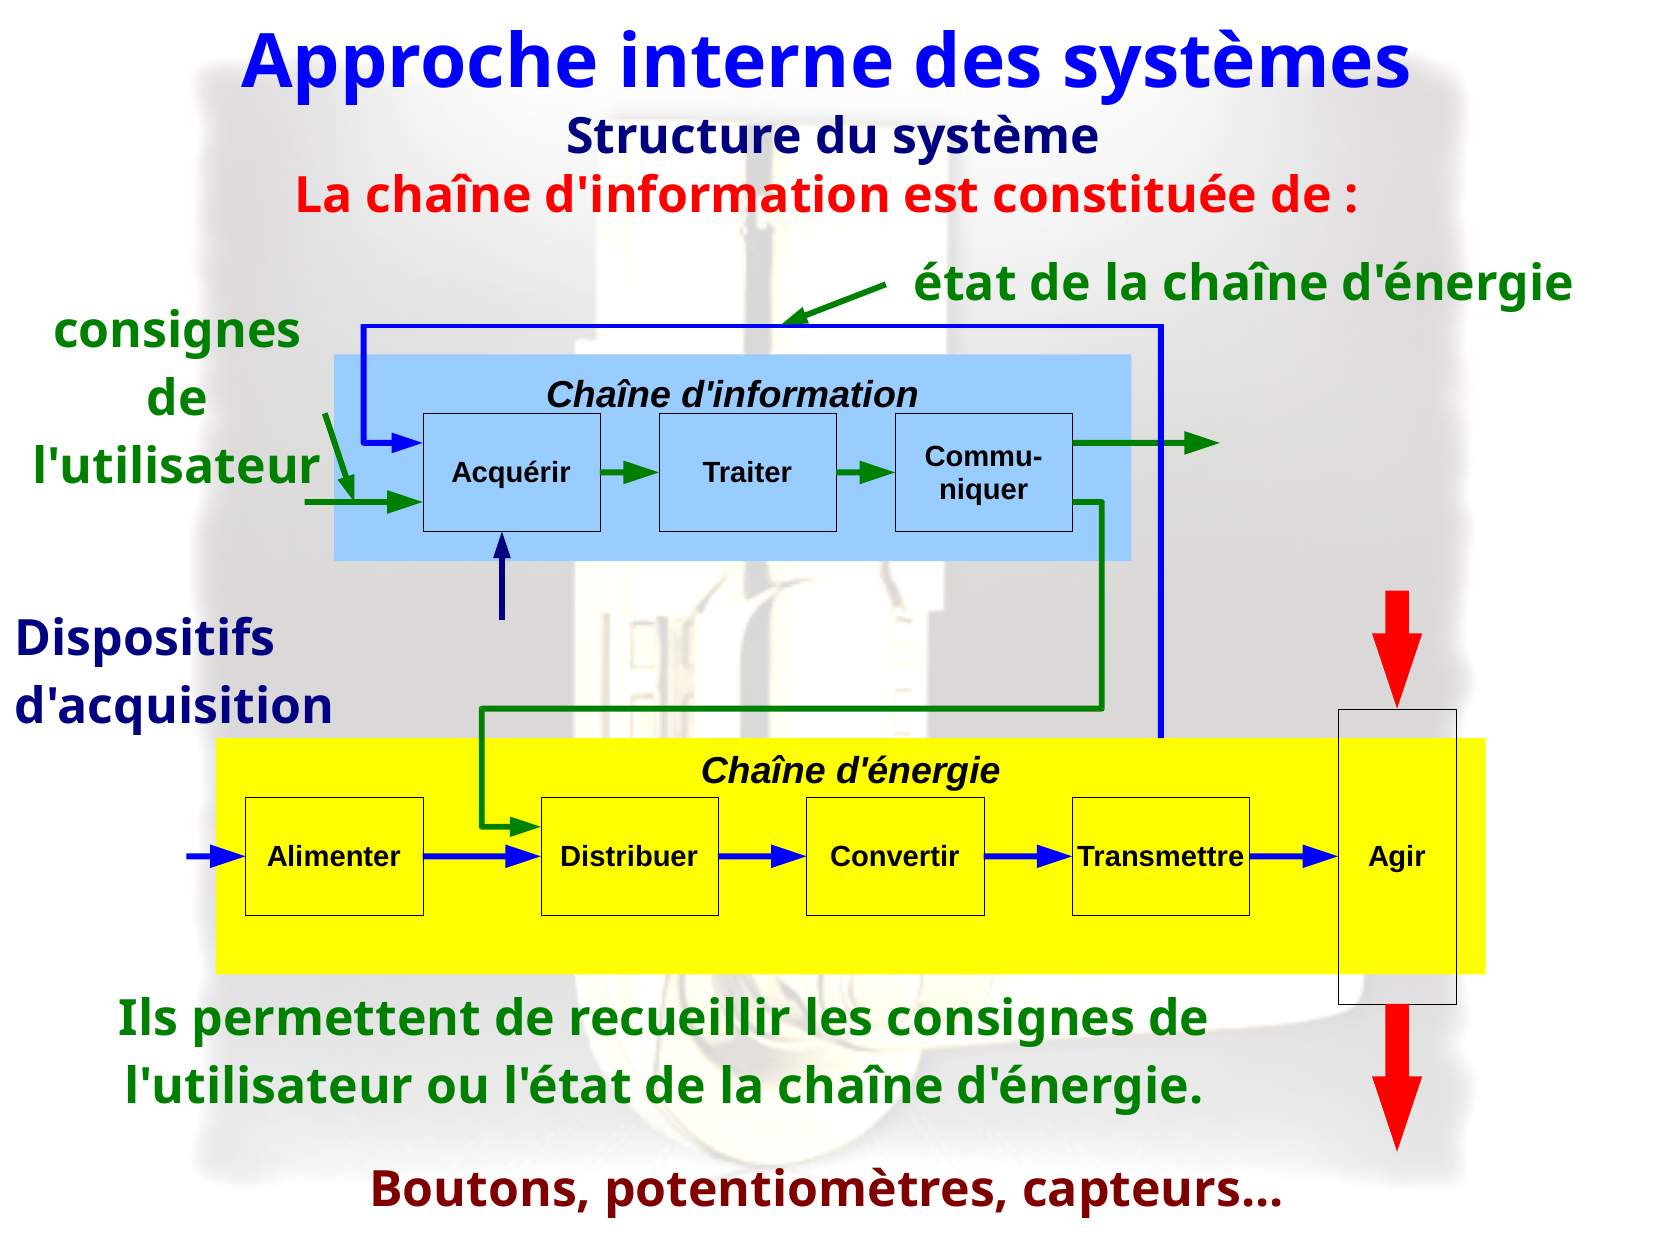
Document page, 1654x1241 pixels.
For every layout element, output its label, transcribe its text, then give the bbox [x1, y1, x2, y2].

text_box Dispositifs d'acquisition [0, 594, 621, 680]
chart [186, 324, 1486, 1145]
chart [194, 470, 203, 478]
text_box état de la chaîne d'énergie [893, 236, 1595, 327]
text_box Structure du système [0, 93, 1654, 151]
text_box La chaîne d'information est constituée de : [0, 151, 1654, 237]
text_box Ils permettent de recueillir les consignes de l'utilisateur ou l'état de la chaîne d'énergie. [0, 974, 1329, 1129]
text_box Boutons, potentiomètres, capteurs... [0, 1145, 1654, 1230]
text_box consignes de l'utilisateur [0, 283, 355, 443]
